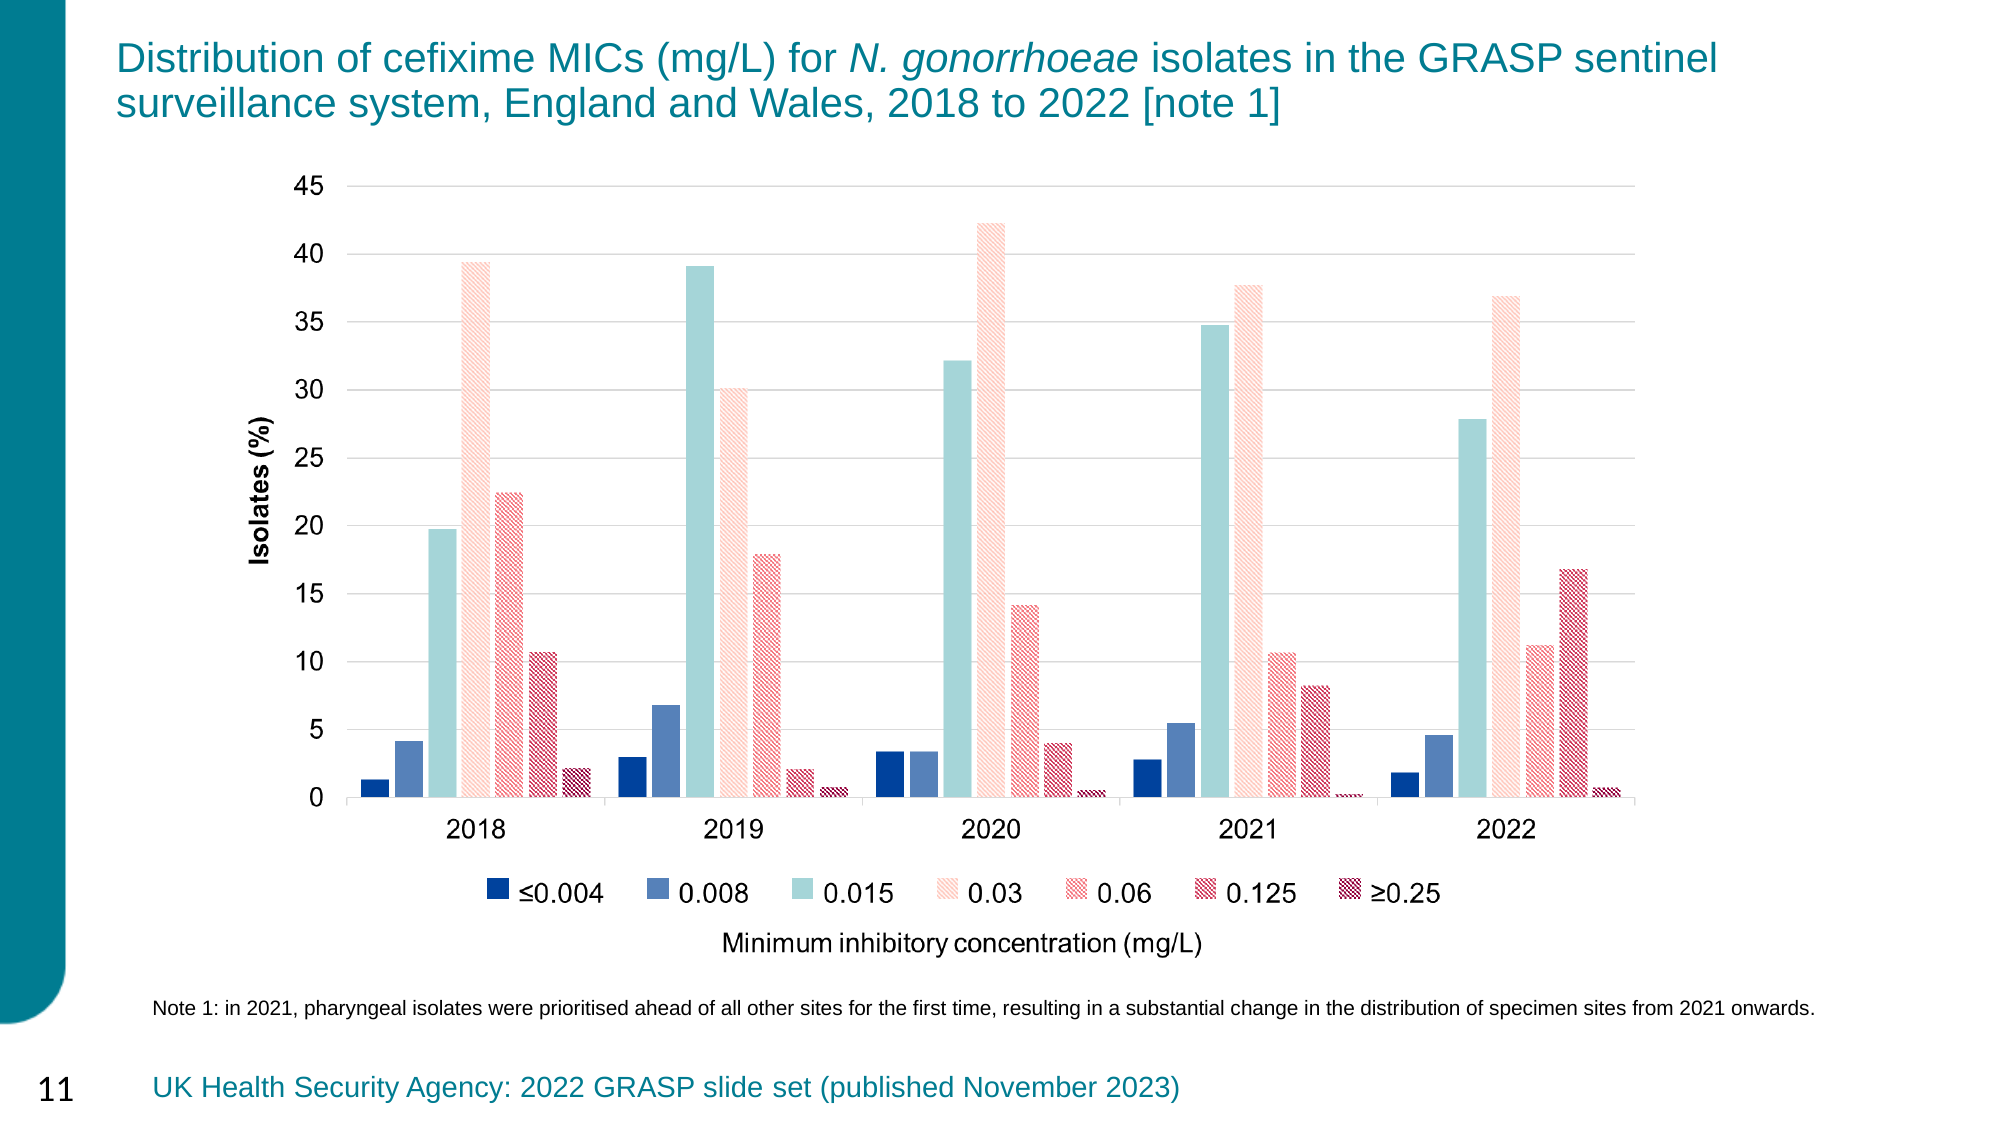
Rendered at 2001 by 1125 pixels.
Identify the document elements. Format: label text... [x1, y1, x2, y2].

text_box Note 1: in 2021, pharyngeal isolates were prioritised ahead of all other sites for the first time, resulting in a substantial change in the distribution of specimen sites from 2021 onwards. [137, 987, 1874, 1027]
title Distribution of cefixime MICs (mg/L) for N. gonorrhoeae isolates in the GRASP sentinel surveillance system, England and Wales, 2018 to 2022 [note 1] [101, 29, 1926, 189]
text_box [21, 1056, 120, 1117]
picture [228, 137, 1689, 973]
text_box UK Health Security Agency: 2022 GRASP slide set (published November 2023) [137, 1056, 1780, 1116]
